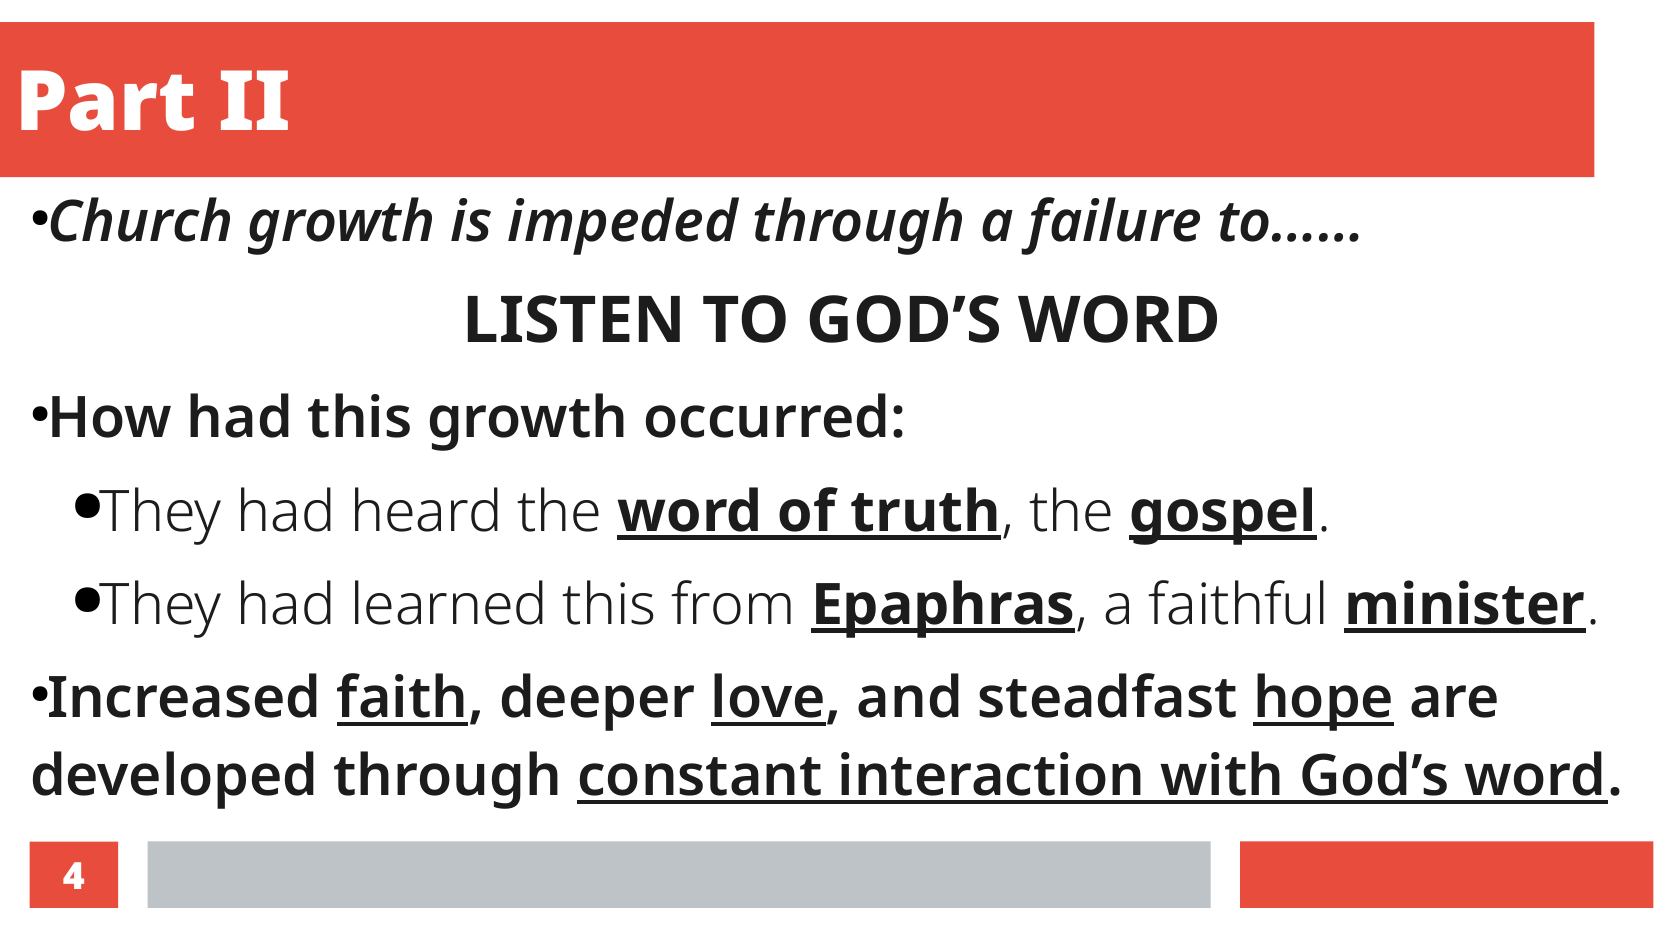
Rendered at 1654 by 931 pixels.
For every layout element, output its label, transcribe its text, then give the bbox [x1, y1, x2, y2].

title HINDRANCES TO CHURCH GROWTH-Part II [15, 44, 1595, 156]
list Church growth is impeded through a failure to…… LISTEN TO GOD’S WORD How had this growth occurred: They had heard the word of truth, the gospel. They had learned this from Epaphras, a faithful minister. Increased faith, deeper love, and steadfast hope are developed through constant interaction with God’s word. [30, 180, 1636, 841]
